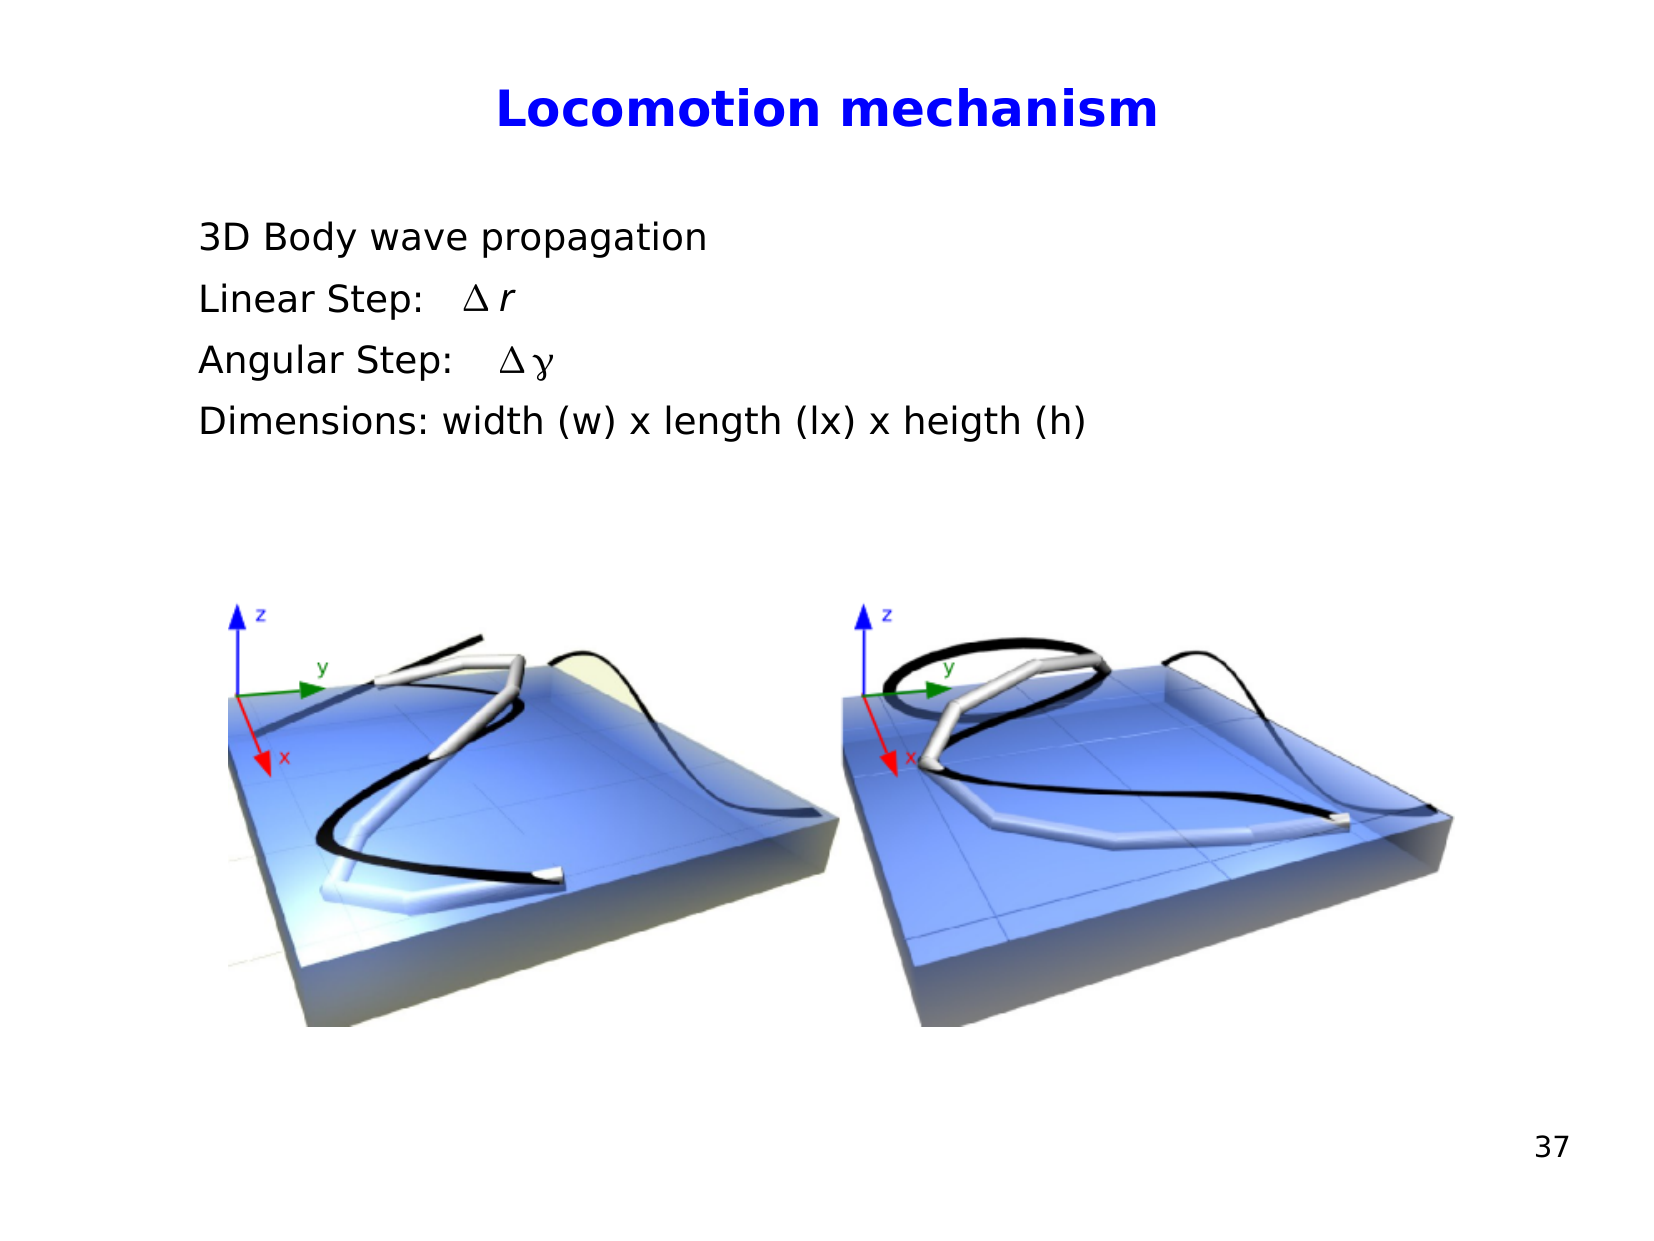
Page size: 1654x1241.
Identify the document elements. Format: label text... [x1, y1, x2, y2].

picture [228, 566, 1455, 1027]
text_box 3D Body wave propagation Linear Step: Angular Step: Dimensions: width (w) x length (lx) x heigth (h) [171, 208, 1117, 451]
chart [489, 337, 567, 386]
text_box Locomotion mechanism [480, 72, 1175, 146]
chart [452, 275, 523, 324]
